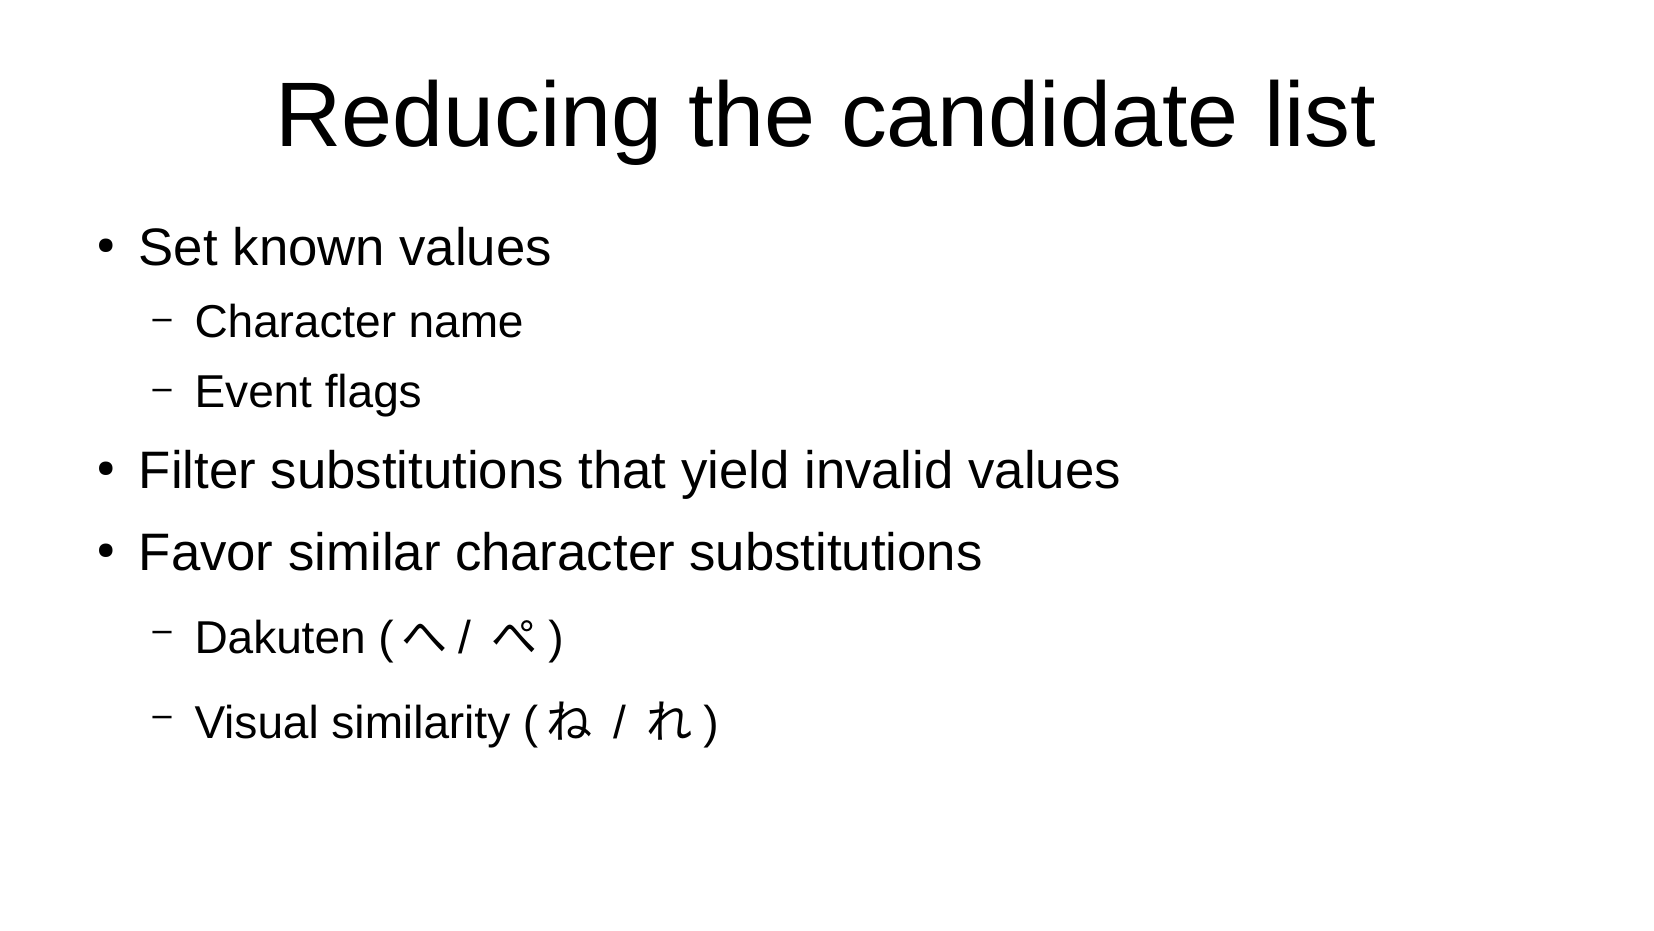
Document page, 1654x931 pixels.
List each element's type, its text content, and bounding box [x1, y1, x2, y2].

list Set known values Character name Event flags Filter substitutions that yield invalid values Favor similar character substitutions Dakuten (へ/ ぺ) Visual similarity (ね / れ) [82, 217, 1571, 758]
title Reducing the candidate list [82, 37, 1571, 193]
